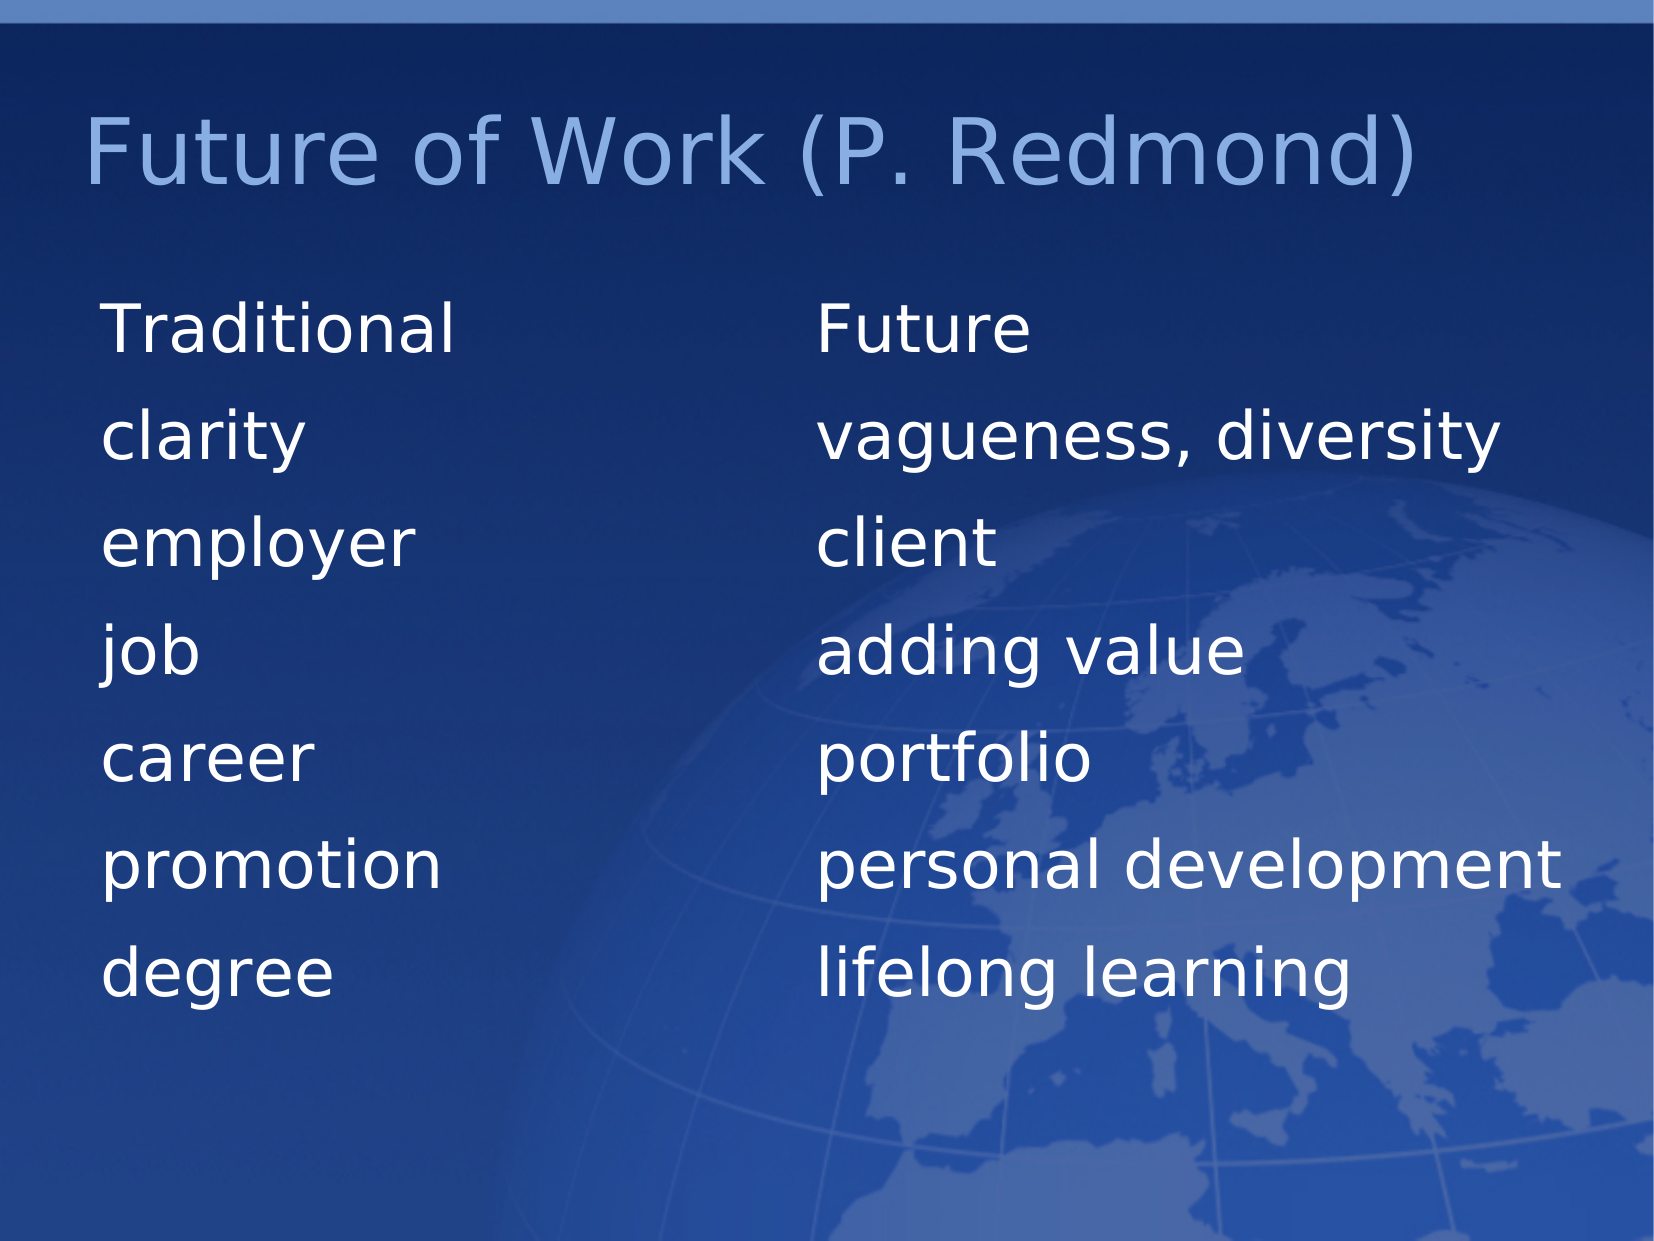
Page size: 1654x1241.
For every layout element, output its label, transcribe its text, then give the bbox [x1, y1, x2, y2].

list Future vagueness, diversity client adding value portfolio personal development lifelong learning [797, 290, 1625, 1094]
list Traditional clarity employer job career promotion degree [82, 290, 809, 1109]
picture [0, 0, 1654, 1241]
title Future of Work (P. Redmond) [82, 49, 1571, 257]
